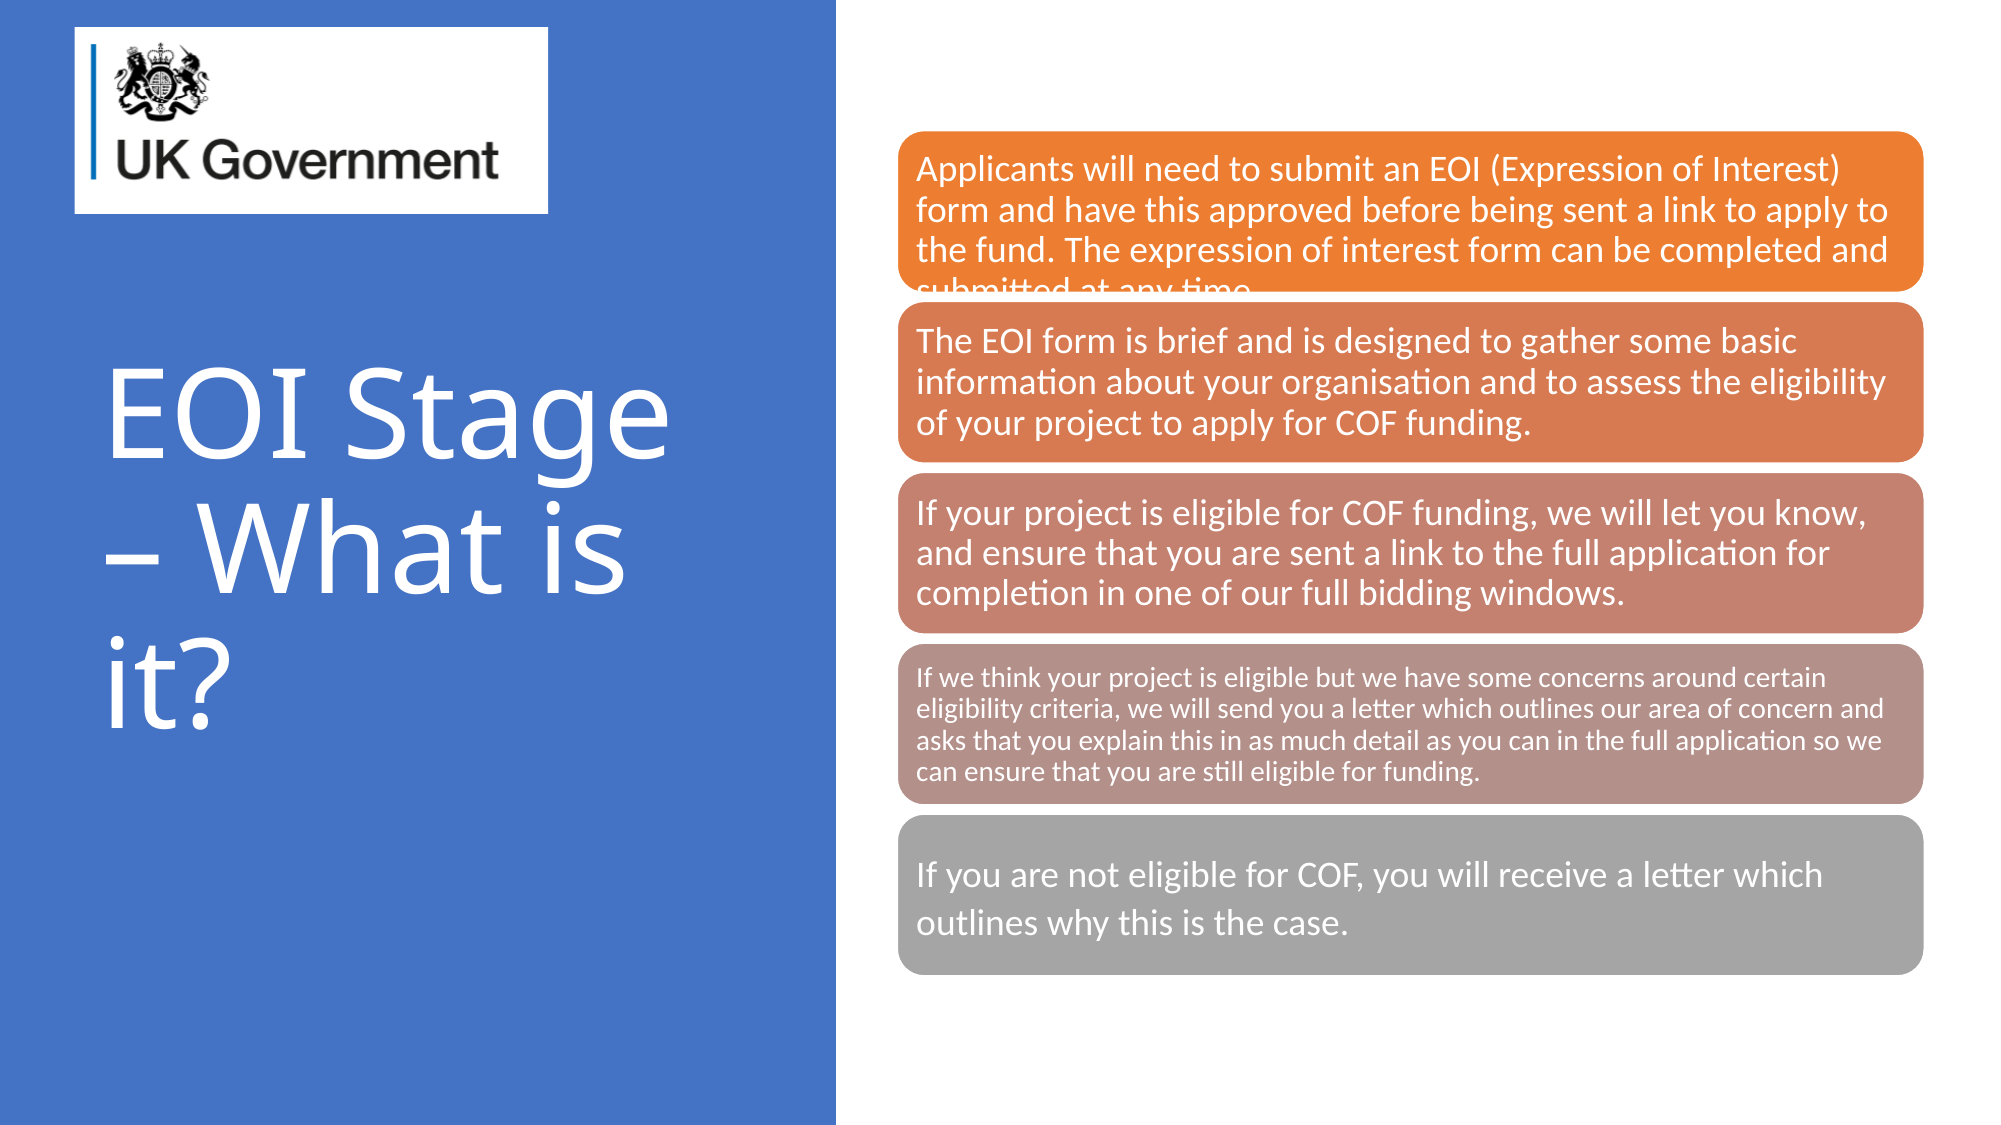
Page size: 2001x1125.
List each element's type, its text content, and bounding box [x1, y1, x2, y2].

picture [74, 27, 549, 214]
text_box If you are not eligible for COF, you will receive a letter which outlines why this is the case. [896, 813, 1925, 977]
text_box Applicants will need to submit an EOI (Expression of Interest) form and have this approved before being sent a link to apply to the fund. The expression of interest form can be completed and submitted at any time [896, 130, 1925, 293]
text_box [0, 0, 836, 1125]
text_box The EOI form is brief and is designed to gather some basic information about your organisation and to assess the eligibility of your project to apply for COF funding. [896, 301, 1925, 464]
title EOI Stage – What is it? [86, 101, 711, 1005]
text_box If your project is eligible for COF funding, we will let you know, and ensure that you are sent a link to the full application for completion in one of our full bidding windows. [896, 472, 1925, 635]
text_box If we think your project is eligible but we have some concerns around certain eligibility criteria, we will send you a letter which outlines our area of concern and asks that you explain this in as much detail as you can in the full application so we can ensure that you are still eligible for funding. [896, 642, 1925, 806]
